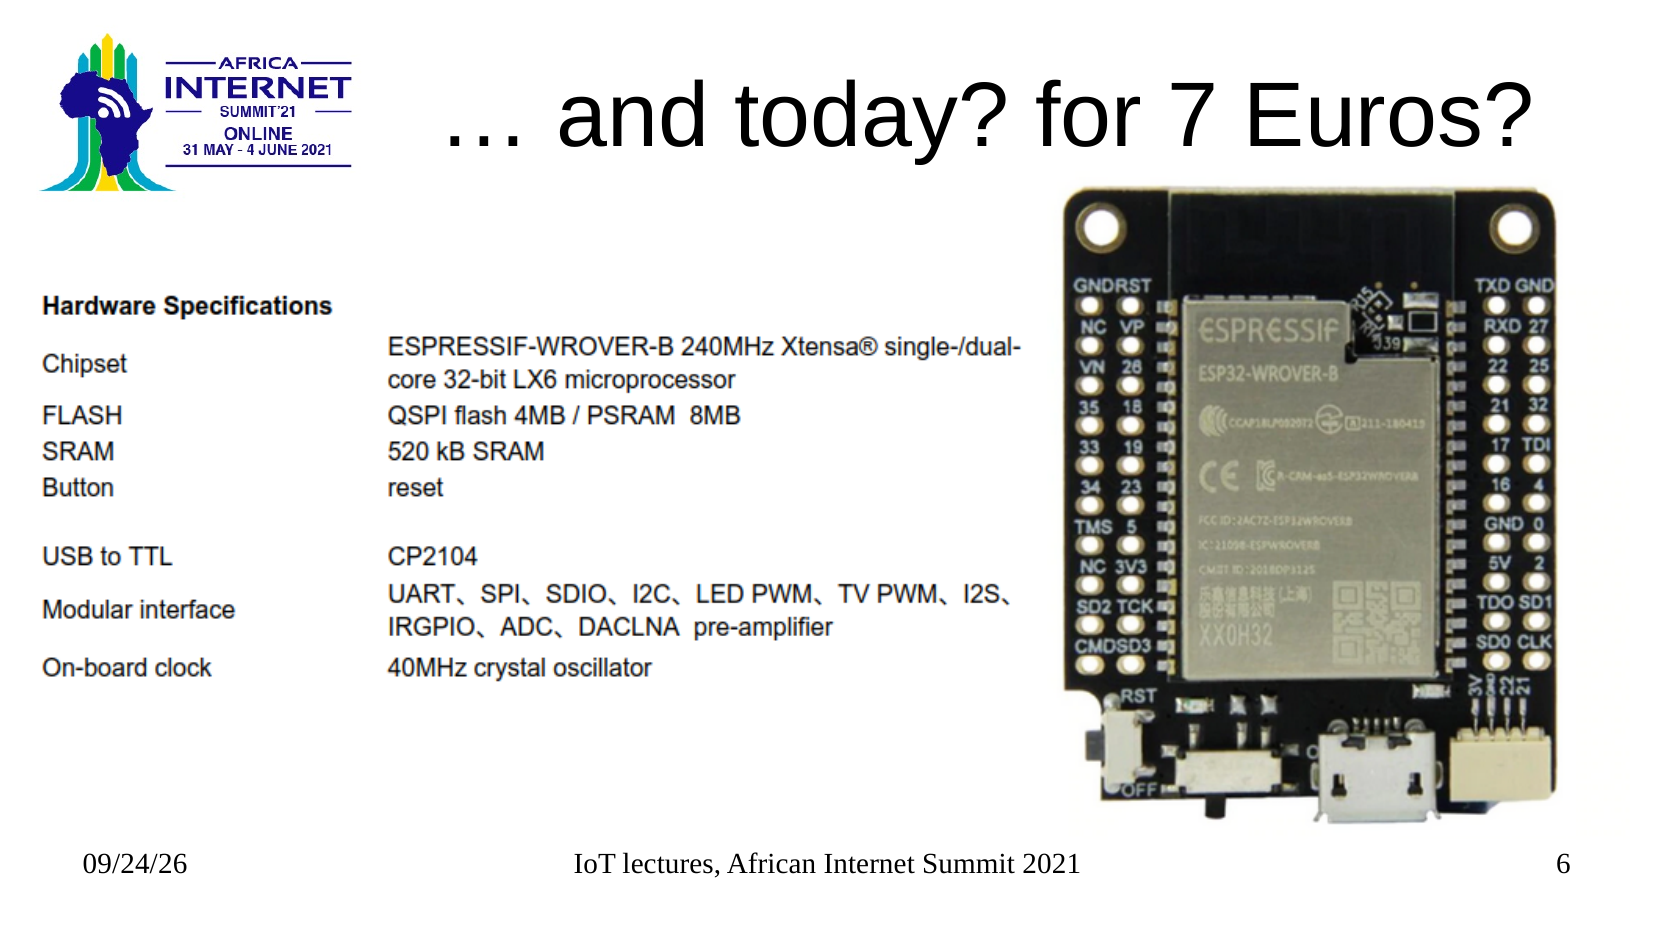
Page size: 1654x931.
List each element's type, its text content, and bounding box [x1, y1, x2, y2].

picture [29, 158, 1630, 840]
title … and today? for 7 Euros? [403, 37, 1571, 193]
picture [9, 11, 384, 207]
